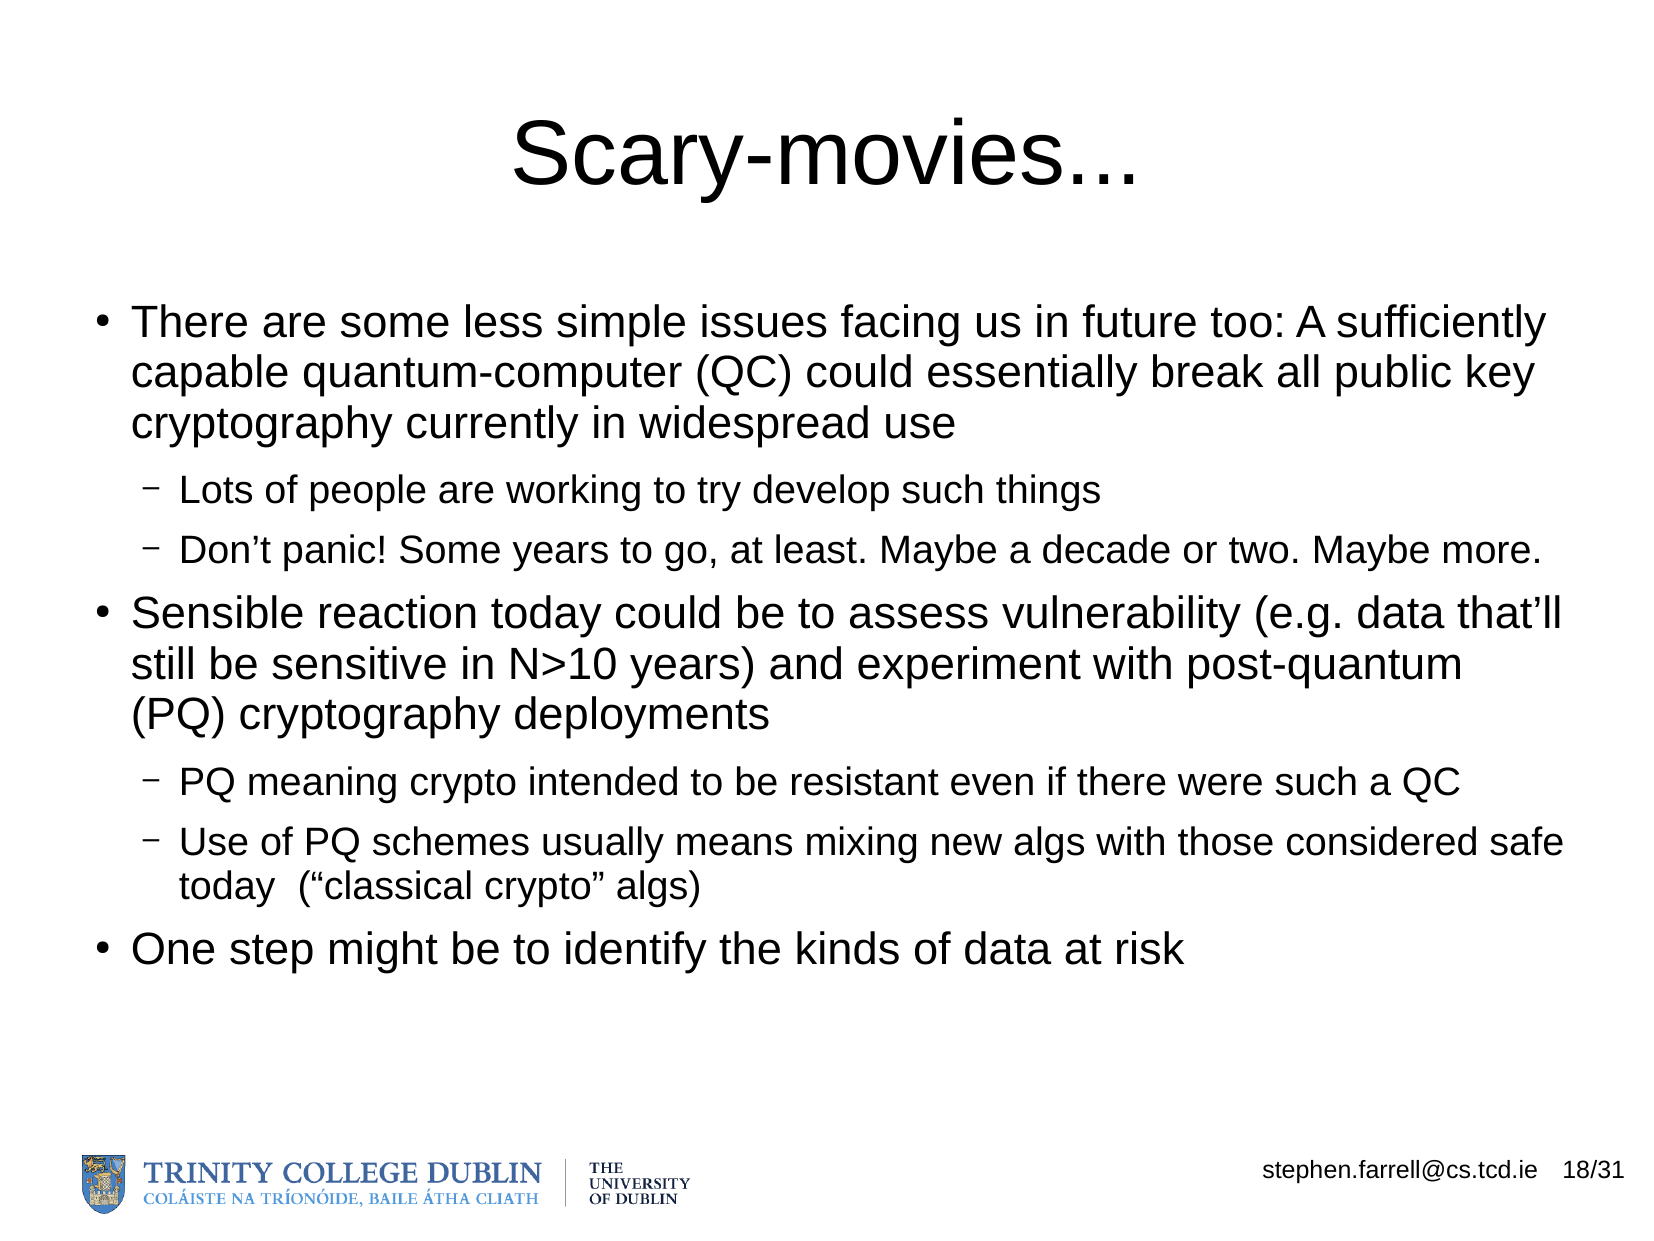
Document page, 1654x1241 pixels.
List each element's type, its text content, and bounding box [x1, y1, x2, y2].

title Scary-movies... [82, 49, 1571, 257]
picture [82, 1155, 694, 1214]
list There are some less simple issues facing us in future too: A sufficiently capable quantum-computer (QC) could essentially break all public key cryptography currently in widespread use Lots of people are working to try develop such things Don’t panic! Some years to go, at least. Maybe a decade or two. Maybe more. Sensible reaction today could be to assess vulnerability (e.g. data that’ll still be sensitive in N>10 years) and experiment with post-quantum (PQ) cryptography deployments PQ meaning crypto intended to be resistant even if there were such a QC Use of PQ schemes usually means mixing new algs with those considered safe today (“classical crypto” algs) One step might be to identify the kinds of data at risk [82, 296, 1571, 1016]
